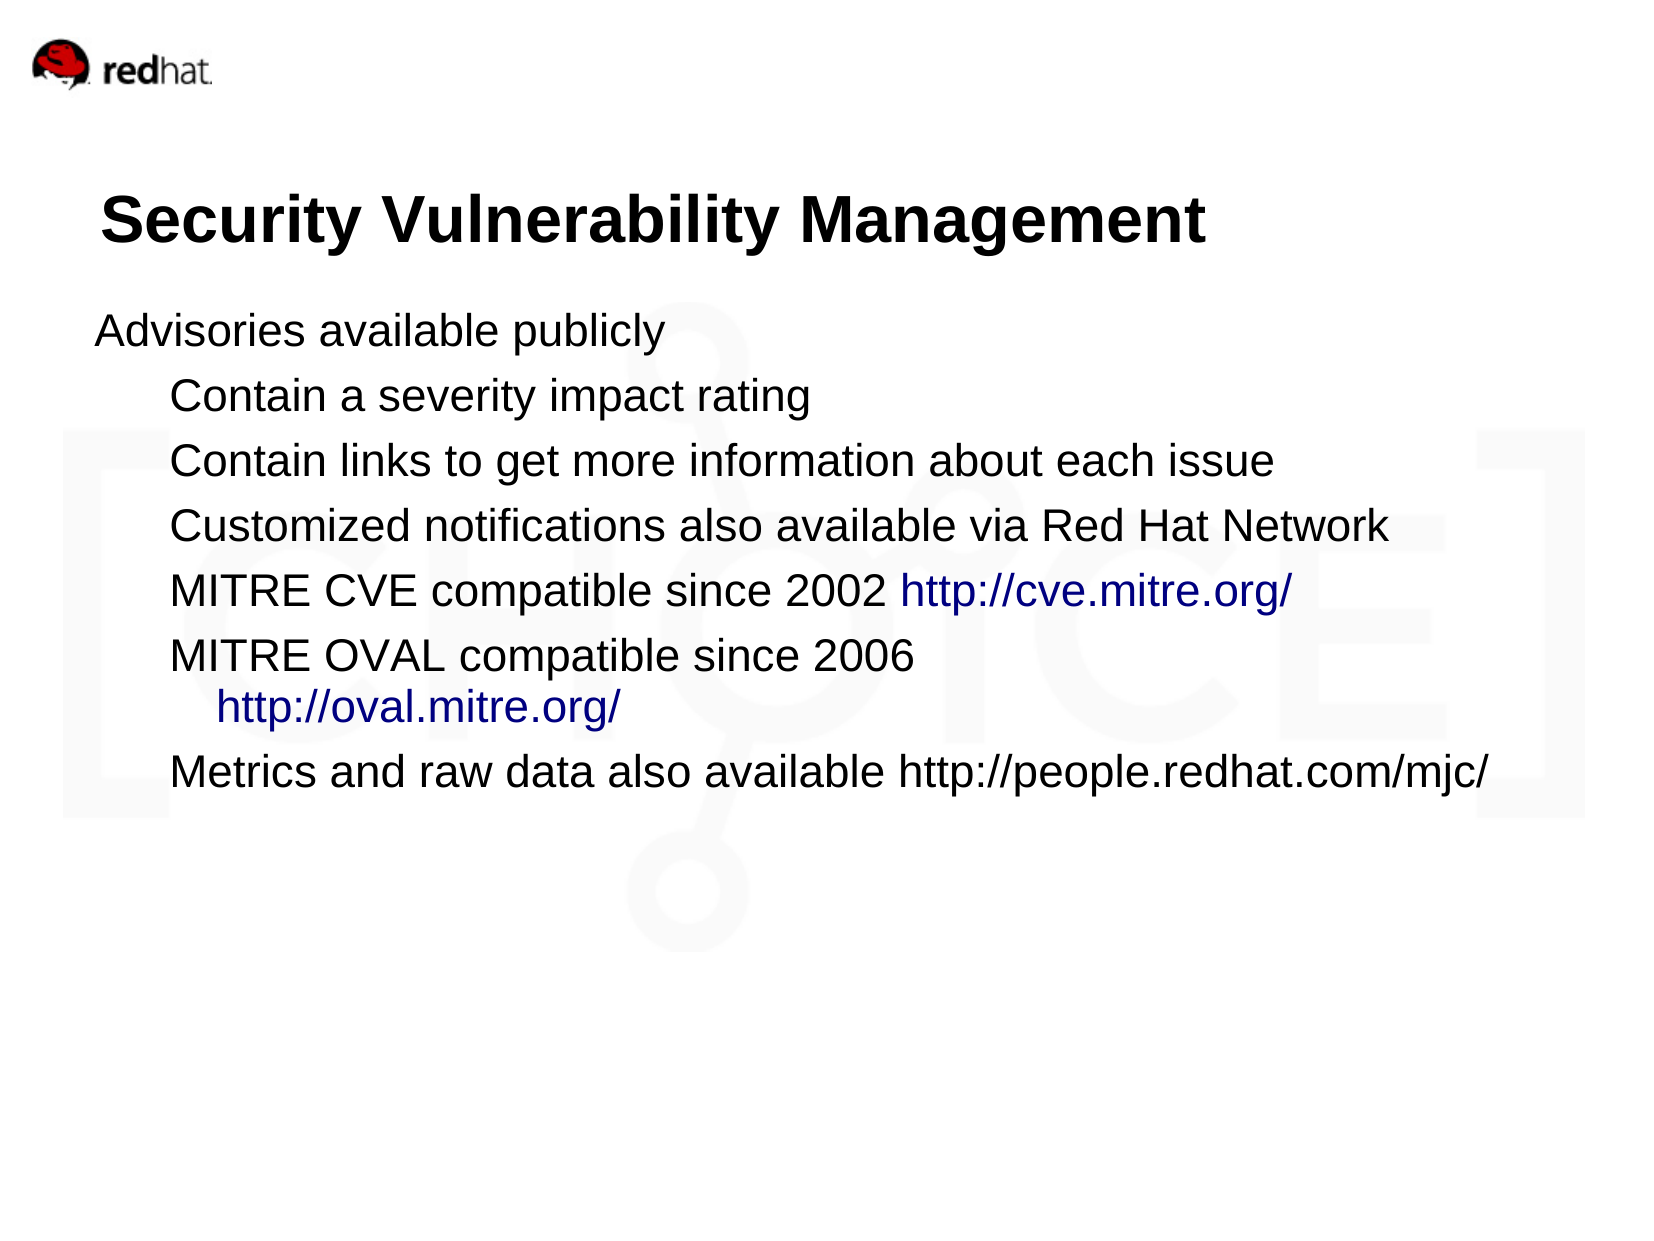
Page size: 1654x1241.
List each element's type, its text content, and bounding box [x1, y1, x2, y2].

title Security Vulnerability Management [100, 164, 1506, 275]
picture [31, 37, 212, 98]
picture [63, 302, 1585, 952]
list Advisories available publicly Contain a severity impact rating Contain links to get more information about each issue Customized notifications also available via Red Hat Network MITRE CVE compatible since 2002 http://cve.mitre.org/ MITRE OVAL compatible since 2006 http://oval.mitre.org/ Metrics and raw data also available http://people.redhat.com/mjc/ [94, 304, 1500, 1174]
